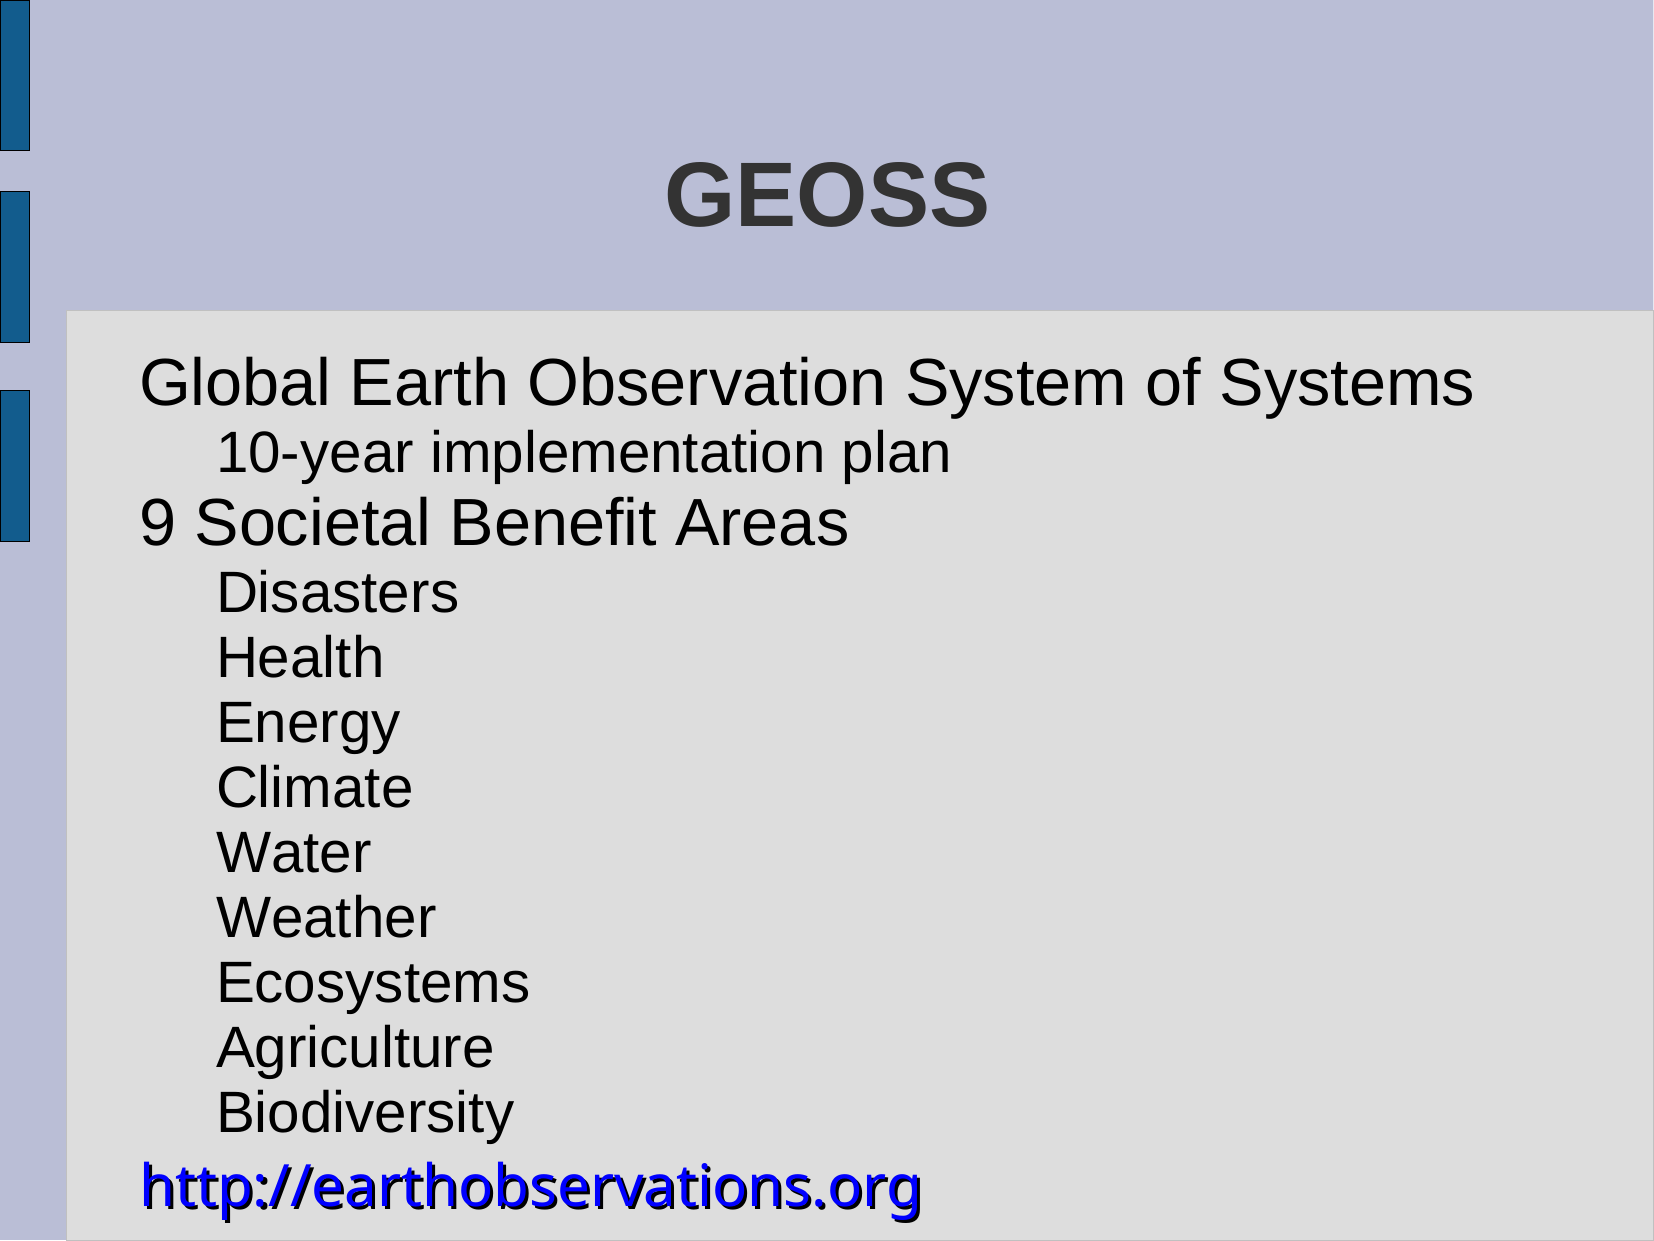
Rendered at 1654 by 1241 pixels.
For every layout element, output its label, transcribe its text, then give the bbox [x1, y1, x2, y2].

title GEOSS [121, 91, 1534, 299]
list Global Earth Observation System of Systems 10-year implementation plan 9 Societal Benefit Areas Disasters Health Energy Climate Water Weather Ecosystems Agriculture Biodiversity http://earthobservations.org [121, 344, 1534, 1213]
